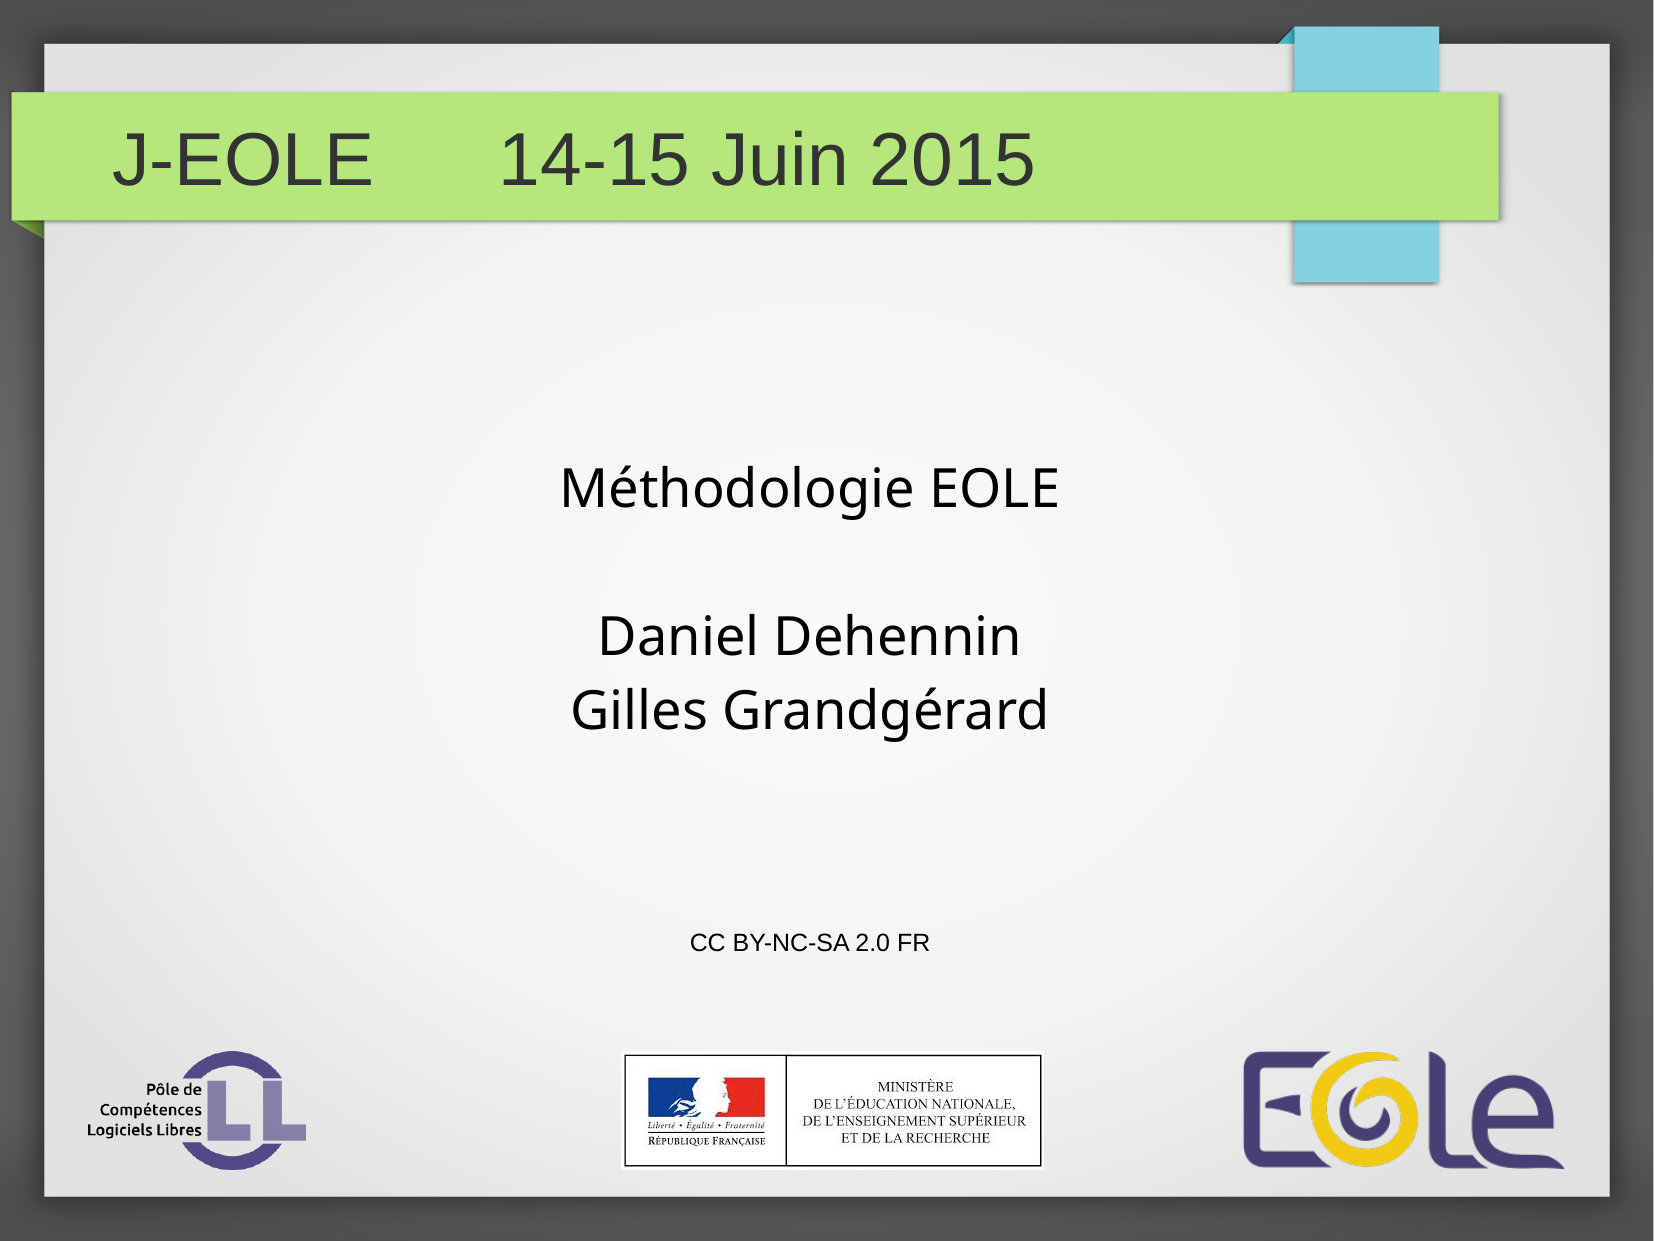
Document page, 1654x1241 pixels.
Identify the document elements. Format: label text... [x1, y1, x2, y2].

subtitle Méthodologie EOLE Daniel Dehennin Gilles Grandgérard CC BY-NC-SA 2.0 FR [82, 343, 1538, 1063]
title J-EOLE 14-15 Juin 2015 [70, 106, 1229, 213]
picture [0, 0, 1654, 1241]
